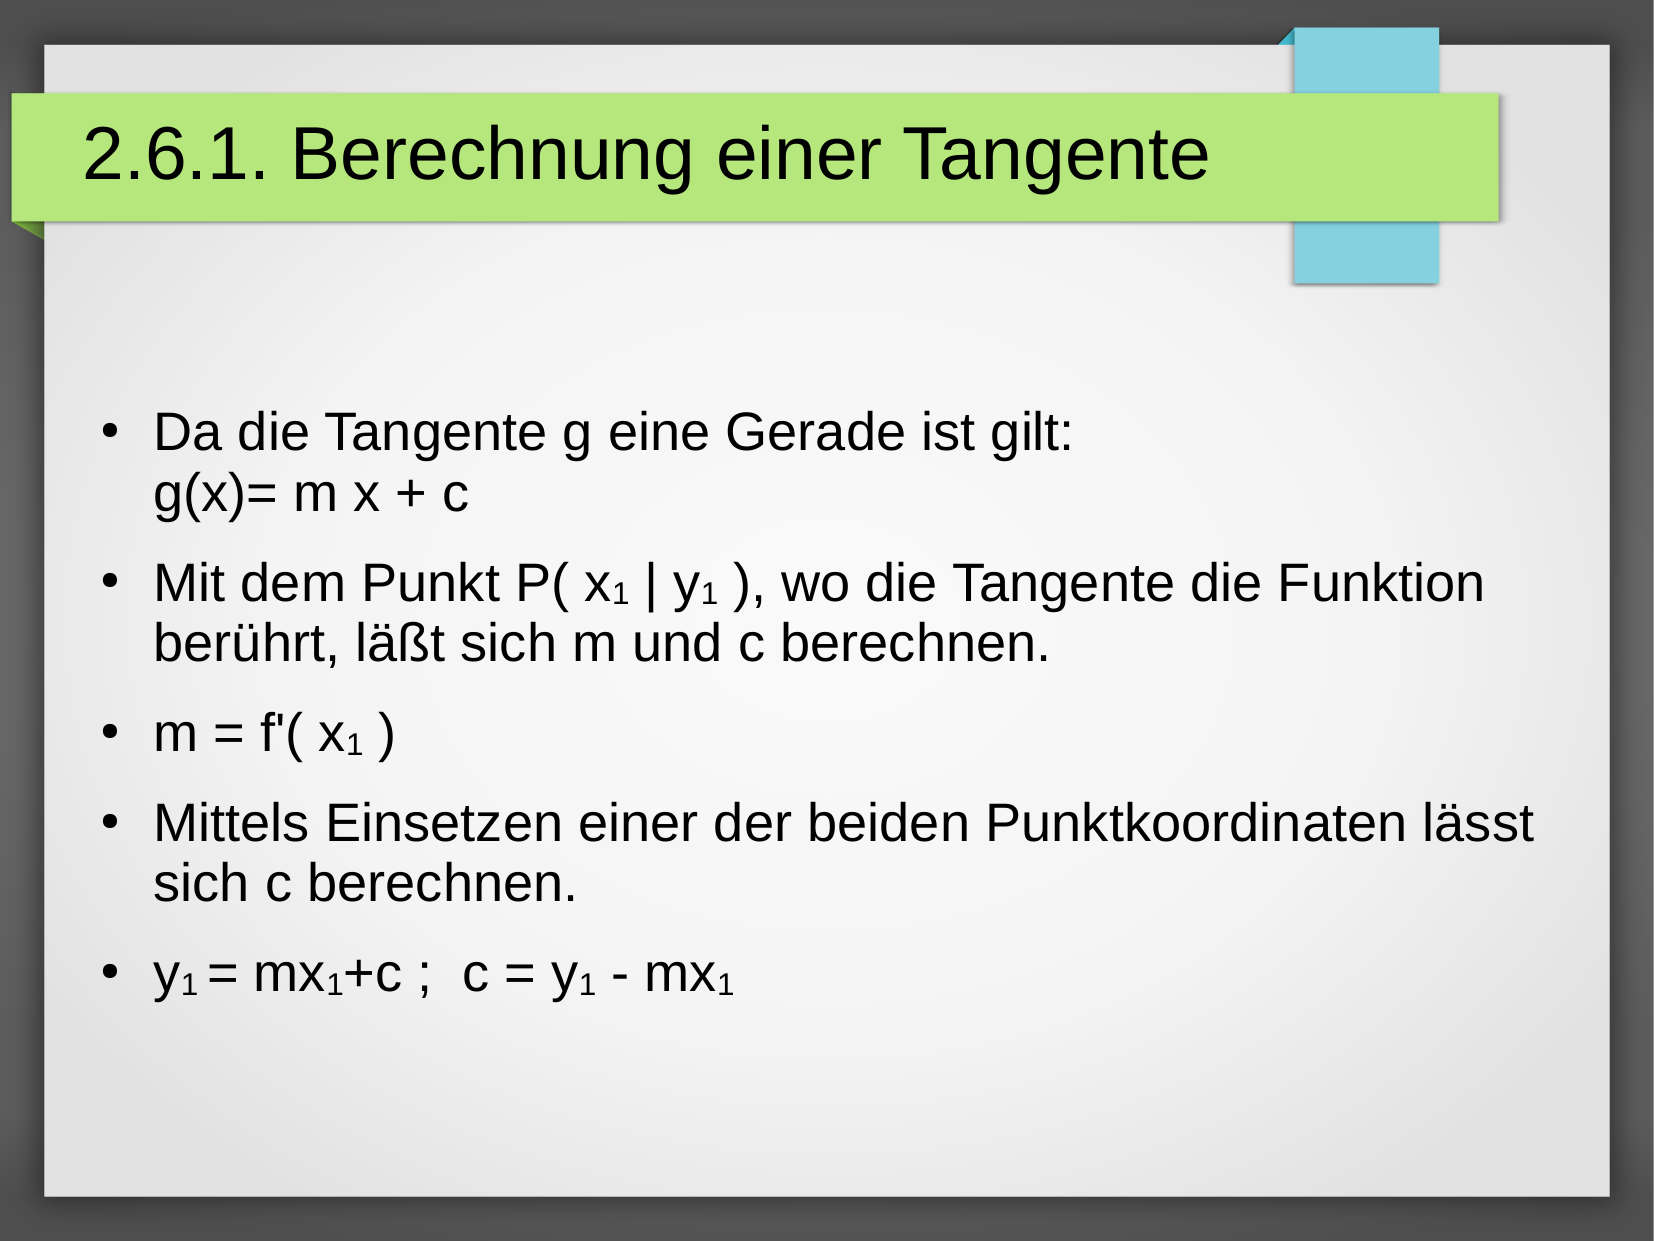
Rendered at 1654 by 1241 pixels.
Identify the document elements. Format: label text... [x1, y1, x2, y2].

list Da die Tangente g eine Gerade ist gilt: g(x)= m x + c Mit dem Punkt P( x1 | y1 ), wo die Tangente die Funktion berührt, läßt sich m und c berechnen. m = f'( x1 ) Mittels Einsetzen einer der beiden Punktkoordinaten lässt sich c berechnen. y1 = mx1+c ; c = y1 - mx1 [82, 401, 1571, 1121]
title 2.6.1. Berechnung einer Tangente [82, 94, 1264, 213]
picture [0, 0, 1654, 1241]
